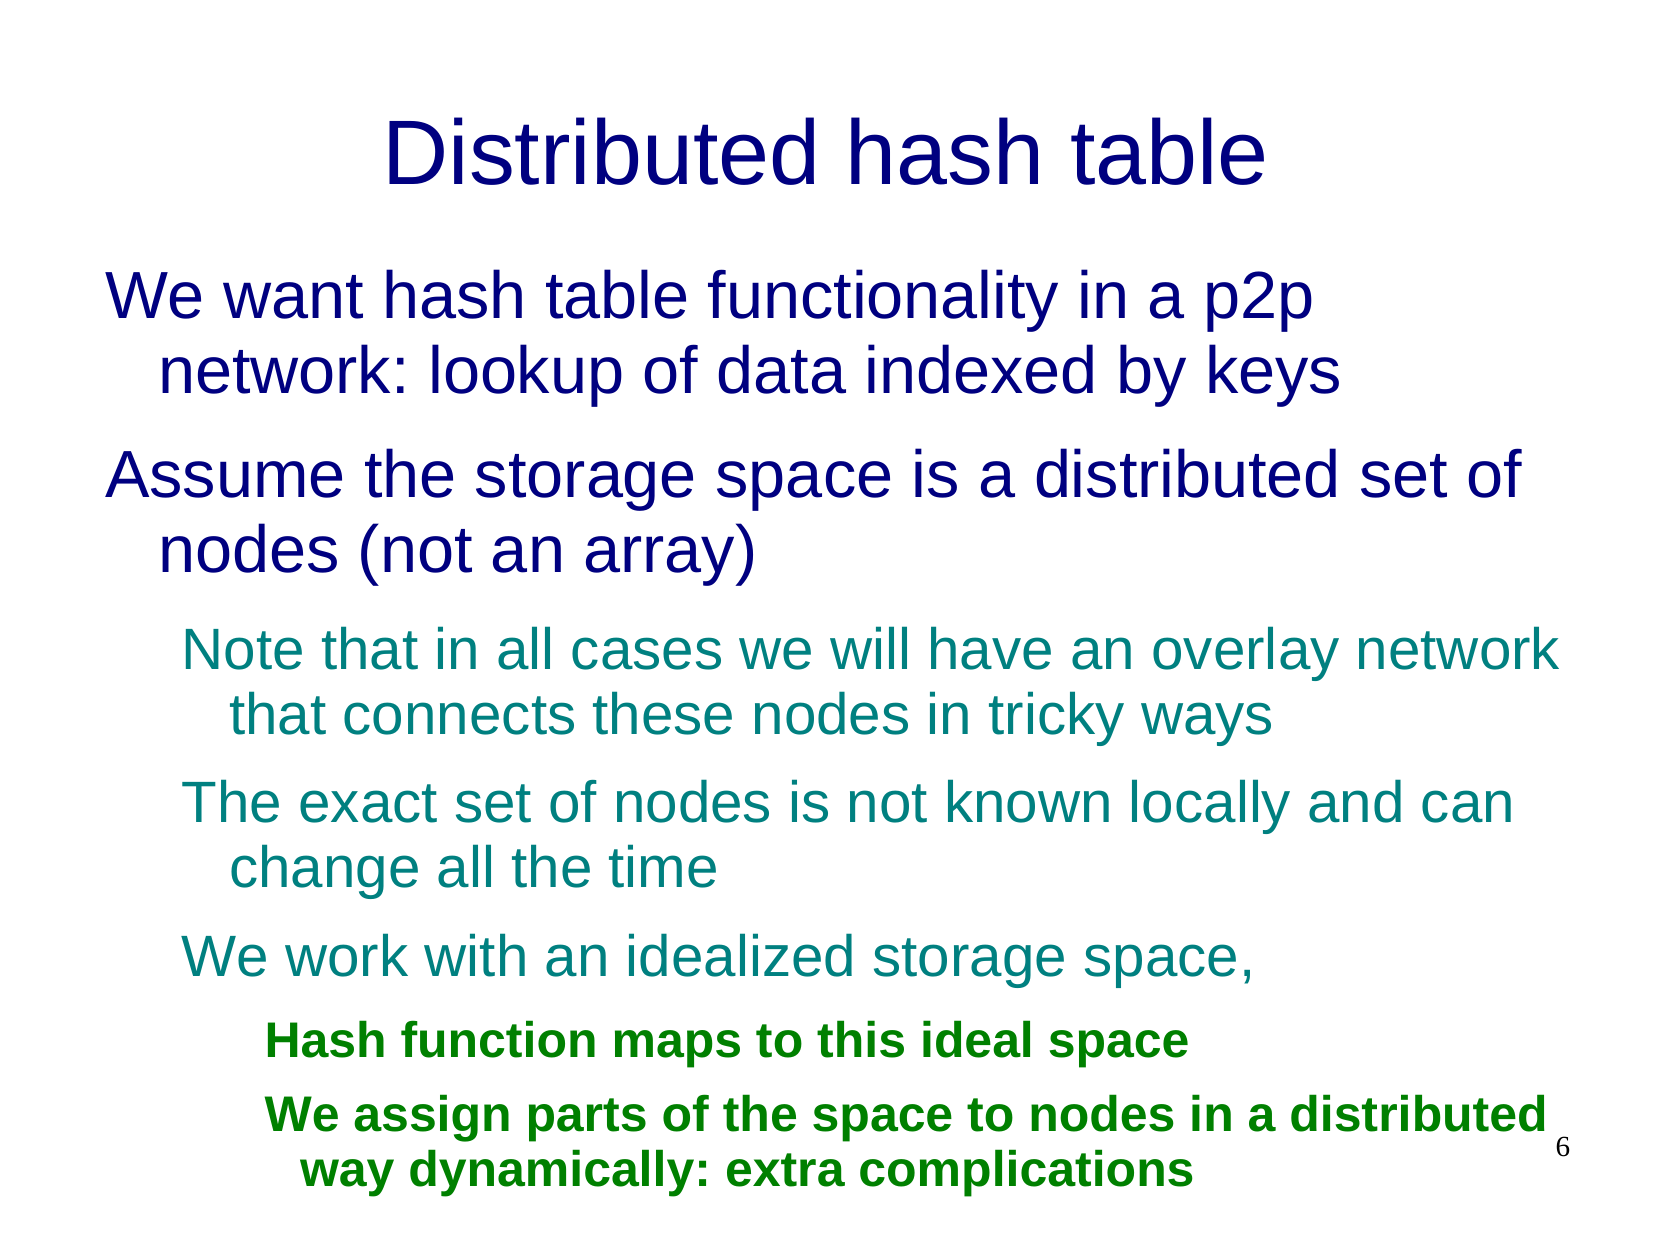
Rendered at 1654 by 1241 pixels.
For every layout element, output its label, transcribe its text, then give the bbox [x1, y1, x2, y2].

list We want hash table functionality in a p2p network: lookup of data indexed by keys Assume the storage space is a distributed set of nodes (not an array) Note that in all cases we will have an overlay network that connects these nodes in tricky ways The exact set of nodes is not known locally and can change all the time We work with an idealized storage space, Hash function maps to this ideal space We assign parts of the space to nodes in a distributed way dynamically: extra complications [87, 258, 1576, 1201]
title Distributed hash table [82, 49, 1571, 257]
